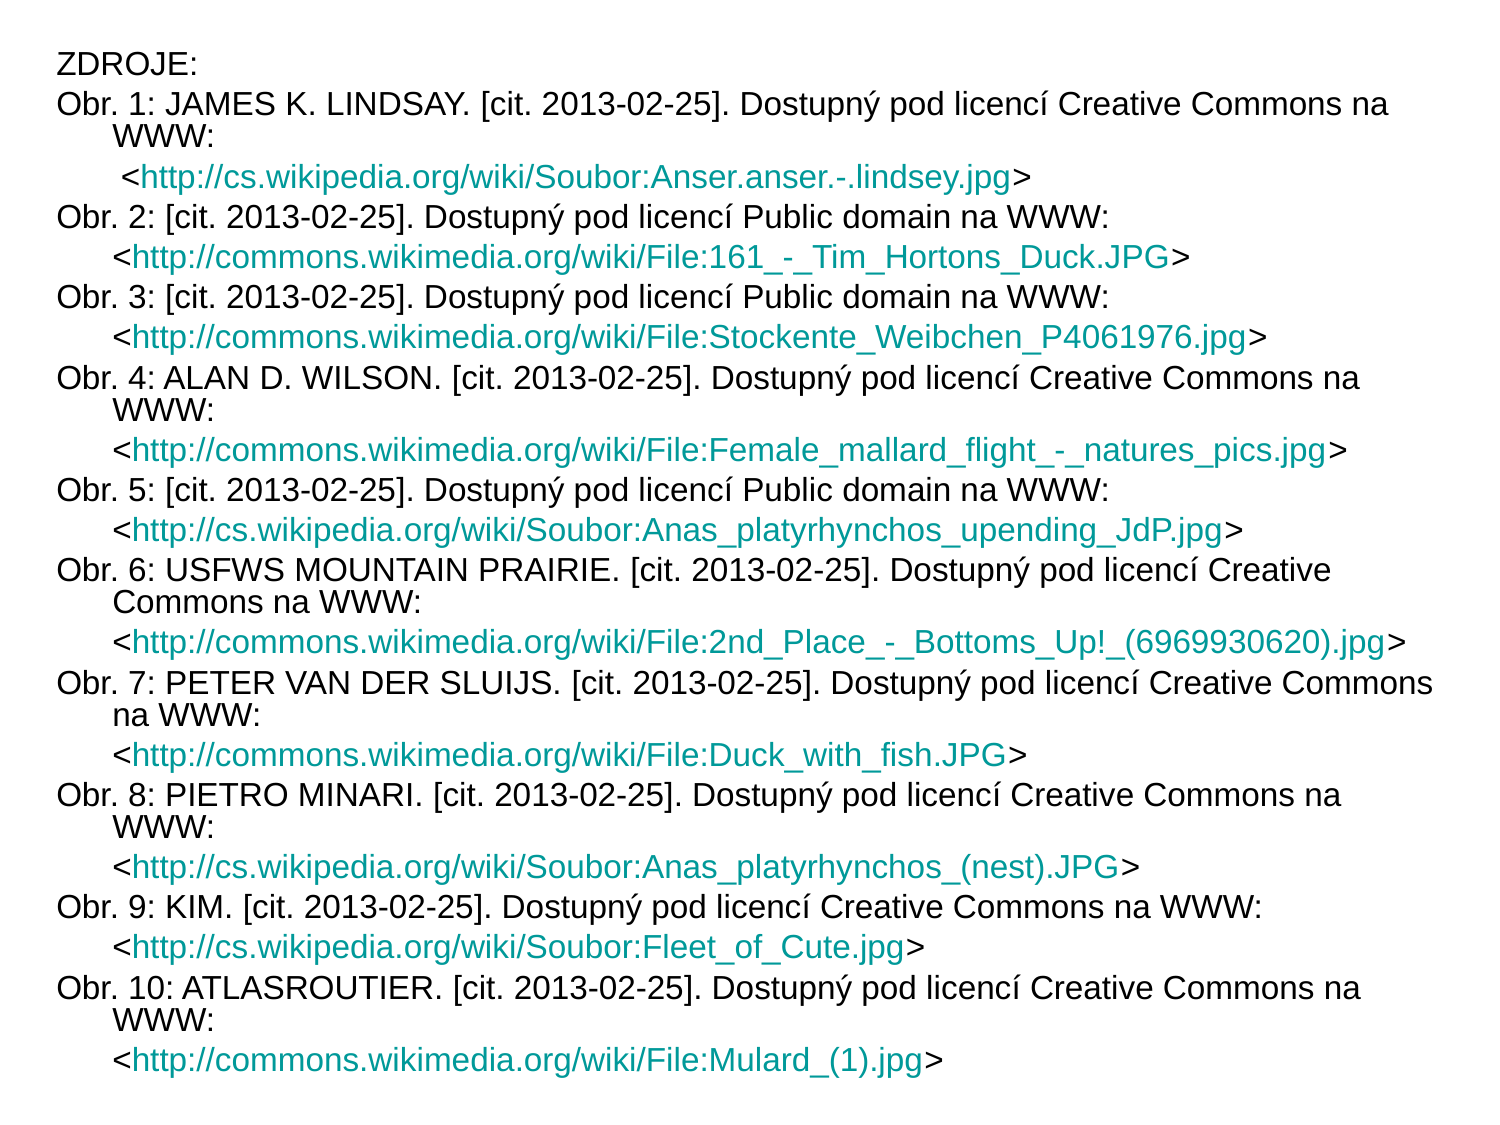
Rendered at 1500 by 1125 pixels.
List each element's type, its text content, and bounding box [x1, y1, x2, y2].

list ZDROJE: Obr. 1: JAMES K. LINDSAY. [cit. 2013-02-25]. Dostupný pod licencí Creative Commons na WWW: <http://cs.wikipedia.org/wiki/Soubor:Anser.anser.-.lindsey.jpg> Obr. 2: [cit. 2013-02-25]. Dostupný pod licencí Public domain na WWW: <http://commons.wikimedia.org/wiki/File:161_-_Tim_Hortons_Duck.JPG> Obr. 3: [cit. 2013-02-25]. Dostupný pod licencí Public domain na WWW: <http://commons.wikimedia.org/wiki/File:Stockente_Weibchen_P4061976.jpg> Obr. 4: ALAN D. WILSON. [cit. 2013-02-25]. Dostupný pod licencí Creative Commons na WWW: <http://commons.wikimedia.org/wiki/File:Female_mallard_flight_-_natures_pics.jpg> Obr. 5: [cit. 2013-02-25]. Dostupný pod licencí Public domain na WWW: <http://cs.wikipedia.org/wiki/Soubor:Anas_platyrhynchos_upending_JdP.jpg> Obr. 6: USFWS MOUNTAIN PRAIRIE. [cit. 2013-02-25]. Dostupný pod licencí Creative Commons na WWW: <http://commons.wikimedia.org/wiki/File:2nd_Place_-_Bottoms_Up!_(6969930620).jpg> Obr. 7: PETER VAN DER SLUIJS. [cit. 2013-02-25]. Dostupný pod licencí Creative Commons na WWW: <http://commons.wikimedia.org/wiki/File:Duck_with_fish.JPG> Obr. 8: PIETRO MINARI. [cit. 2013-02-25]. Dostupný pod licencí Creative Commons na WWW: <http://cs.wikipedia.org/wiki/Soubor:Anas_platyrhynchos_(nest).JPG> Obr. 9: KIM. [cit. 2013-02-25]. Dostupný pod licencí Creative Commons na WWW: <http://cs.wikipedia.org/wiki/Soubor:Fleet_of_Cute.jpg> Obr. 10: ATLASROUTIER. [cit. 2013-02-25]. Dostupný pod licencí Creative Commons na WWW: <http://commons.wikimedia.org/wiki/File:Mulard_(1).jpg> [41, 42, 1459, 1125]
